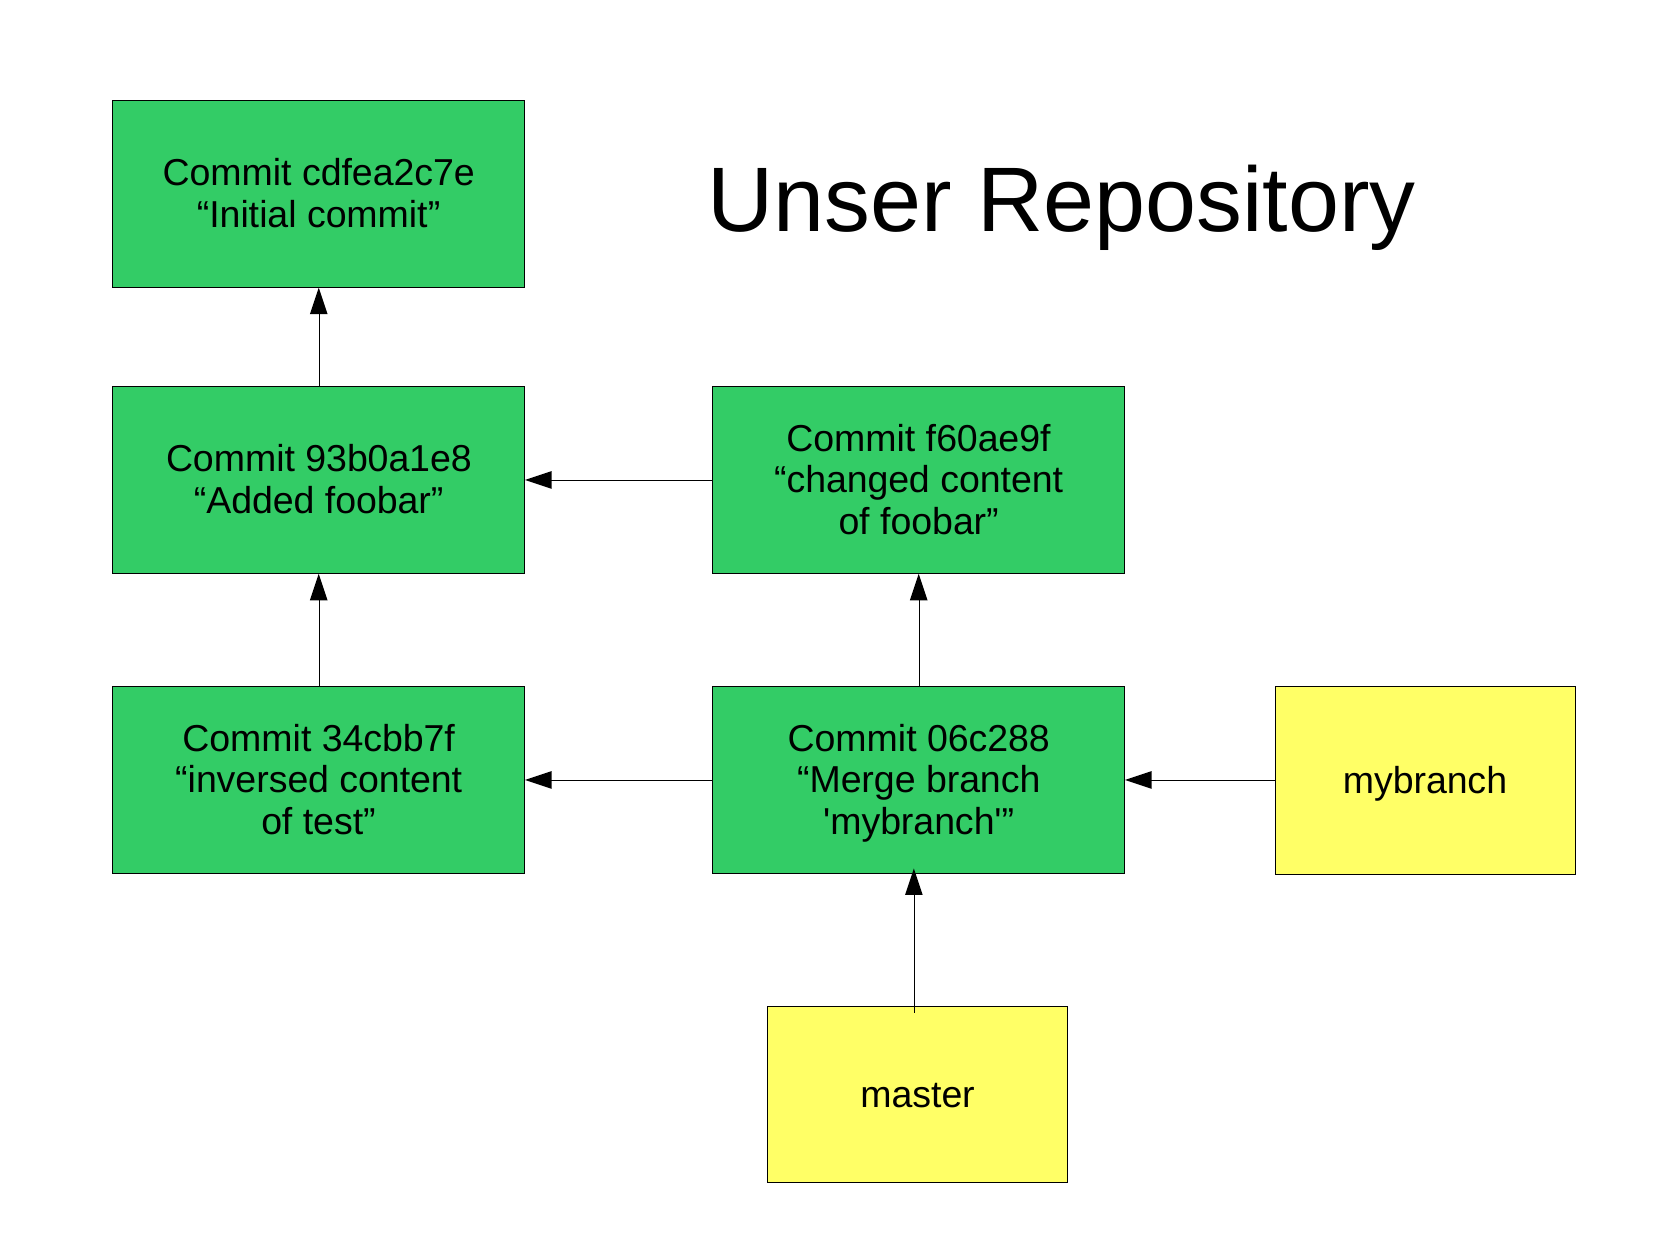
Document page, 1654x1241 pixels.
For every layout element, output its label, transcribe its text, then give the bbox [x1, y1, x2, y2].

title Unser Repository [88, 96, 1577, 304]
text_box Commit 06c288 “Merge branch 'mybranch'” [712, 686, 1125, 874]
text_box Commit cdfea2c7e “Initial commit” [112, 100, 525, 288]
text_box master [767, 1006, 1068, 1183]
text_box Commit 34cbb7f “inversed content of test” [112, 686, 525, 874]
text_box Commit f60ae9f “changed content of foobar” [712, 386, 1125, 574]
text_box Commit 93b0a1e8 “Added foobar” [112, 386, 525, 574]
text_box mybranch [1275, 686, 1576, 875]
